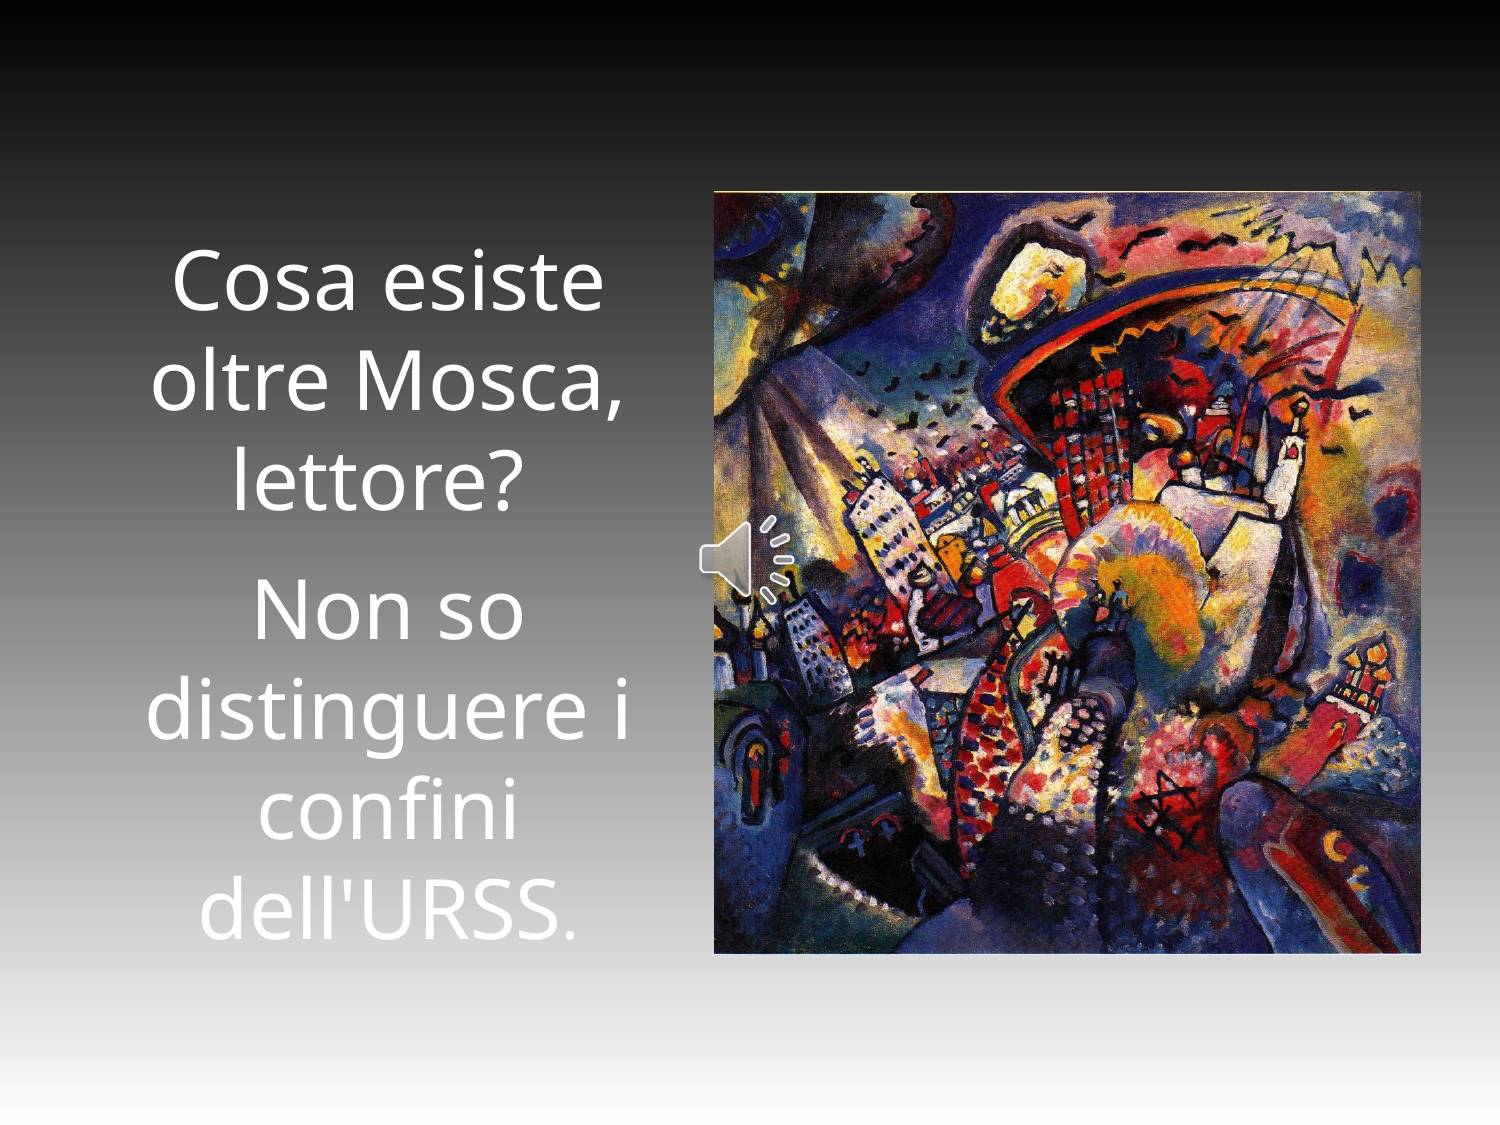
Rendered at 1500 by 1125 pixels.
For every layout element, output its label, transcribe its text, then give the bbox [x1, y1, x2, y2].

picture [699, 191, 1421, 955]
list Cosa esiste oltre Mosca, lettore? Non so distinguere i confini dell'URSS. [75, 90, 703, 1005]
